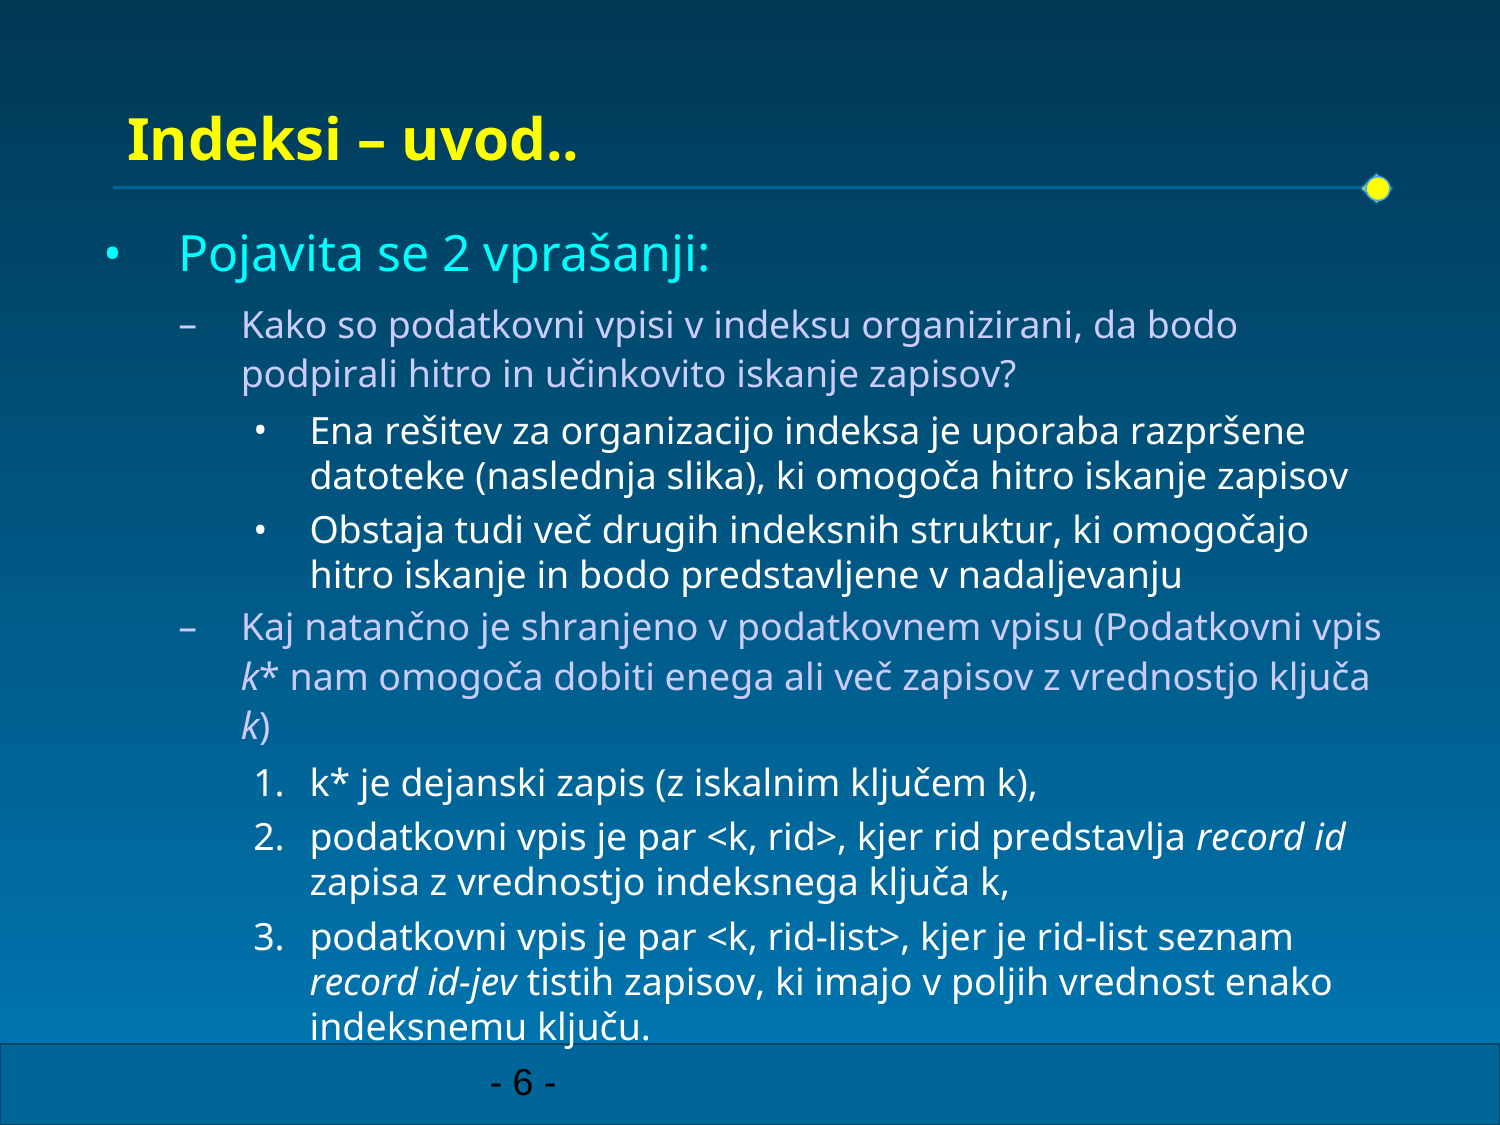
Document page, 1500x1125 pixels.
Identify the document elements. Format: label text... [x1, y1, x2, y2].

title Indeksi – uvod.. [112, 94, 1388, 181]
list Pojavita se 2 vprašanji: Kako so podatkovni vpisi v indeksu organizirani, da bodo podpirali hitro in učinkovito iskanje zapisov? Ena rešitev za organizacijo indeksa je uporaba razpršene datoteke (naslednja slika), ki omogoča hitro iskanje zapisov Obstaja tudi več drugih indeksnih struktur, ki omogočajo hitro iskanje in bodo predstavljene v nadaljevanju Kaj natančno je shranjeno v podatkovnem vpisu (Podatkovni vpis k* nam omogoča dobiti enega ali več zapisov z vrednostjo ključa k) k* je dejanski zapis (z iskalnim ključem k), podatkovni vpis je par <k, rid>, kjer rid predstavlja record id zapisa z vrednostjo indeksnega ključa k, podatkovni vpis je par <k, rid-list>, kjer je rid-list seznam record id-jev tistih zapisov, ki imajo v poljih vrednost enako indeksnemu ključu. [88, 208, 1412, 1003]
